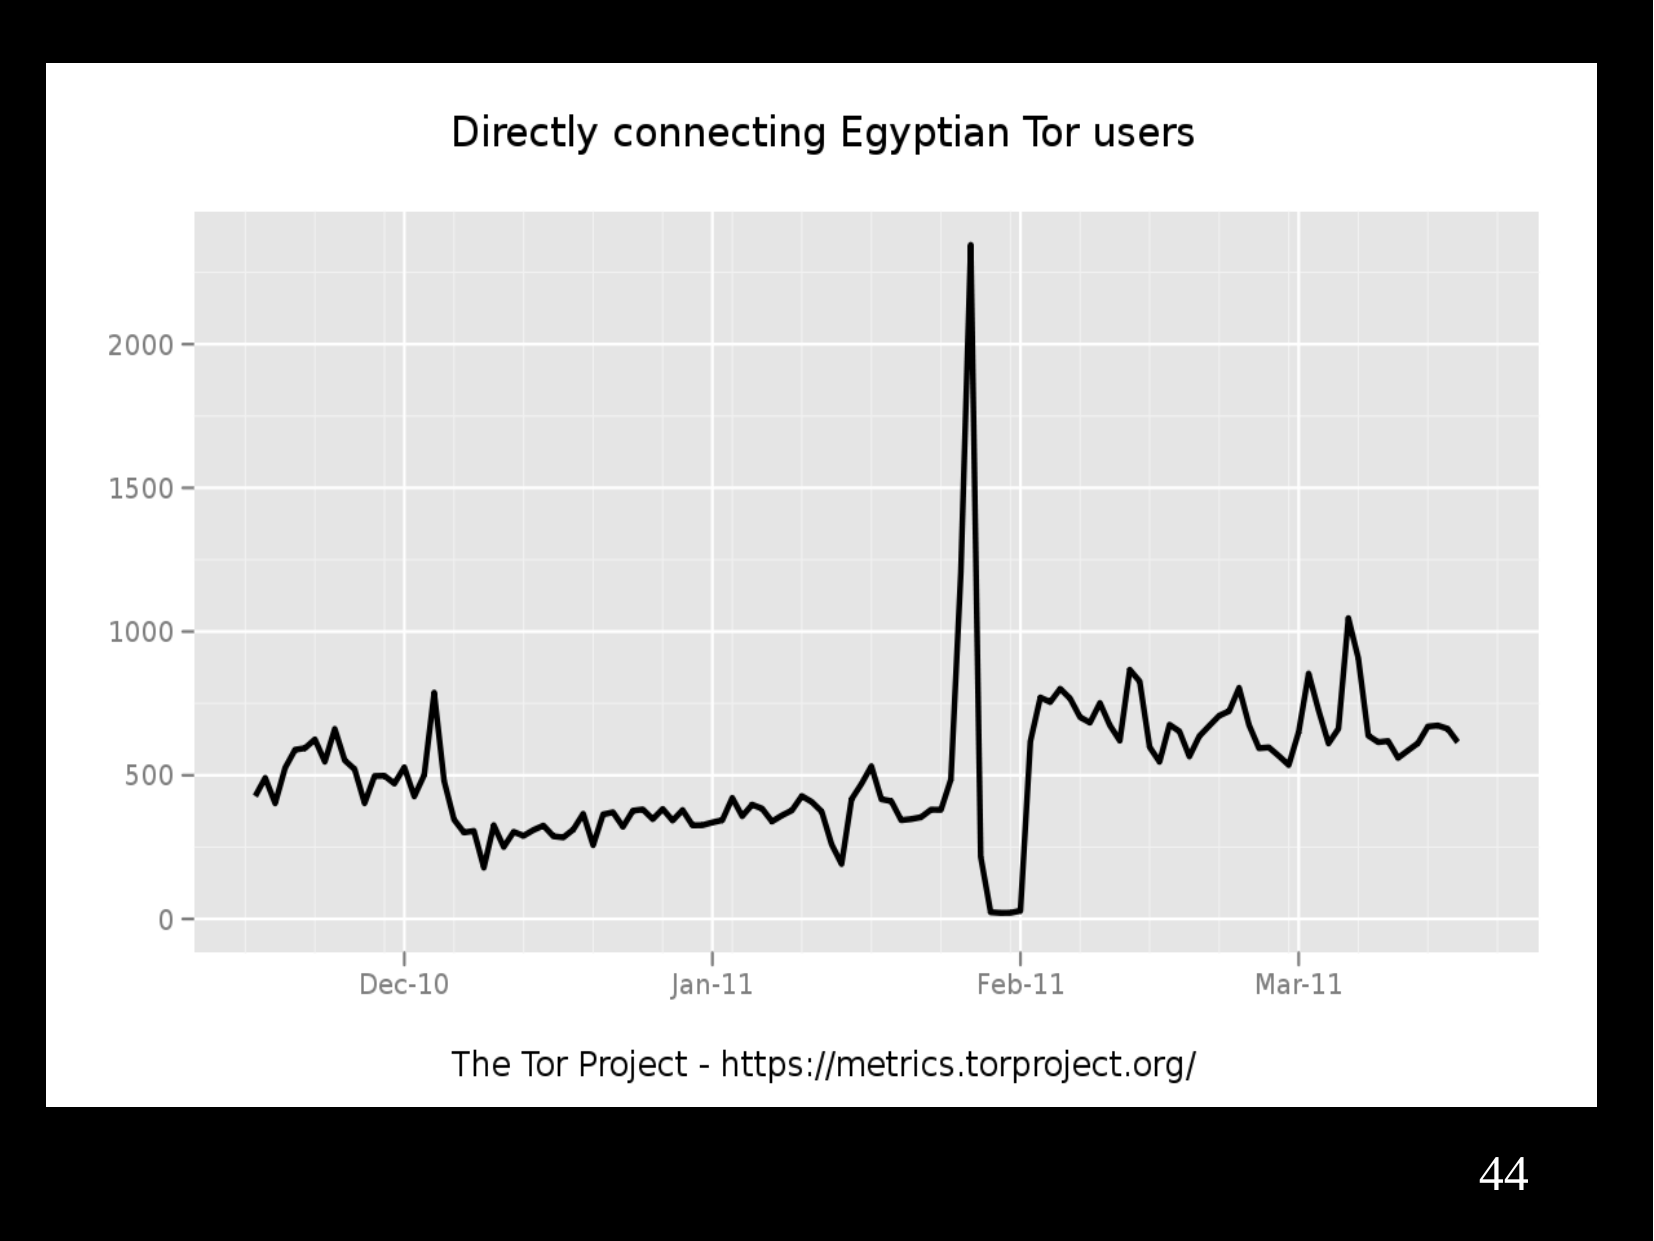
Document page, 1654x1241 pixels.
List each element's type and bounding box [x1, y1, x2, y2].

picture [46, 63, 1597, 1107]
